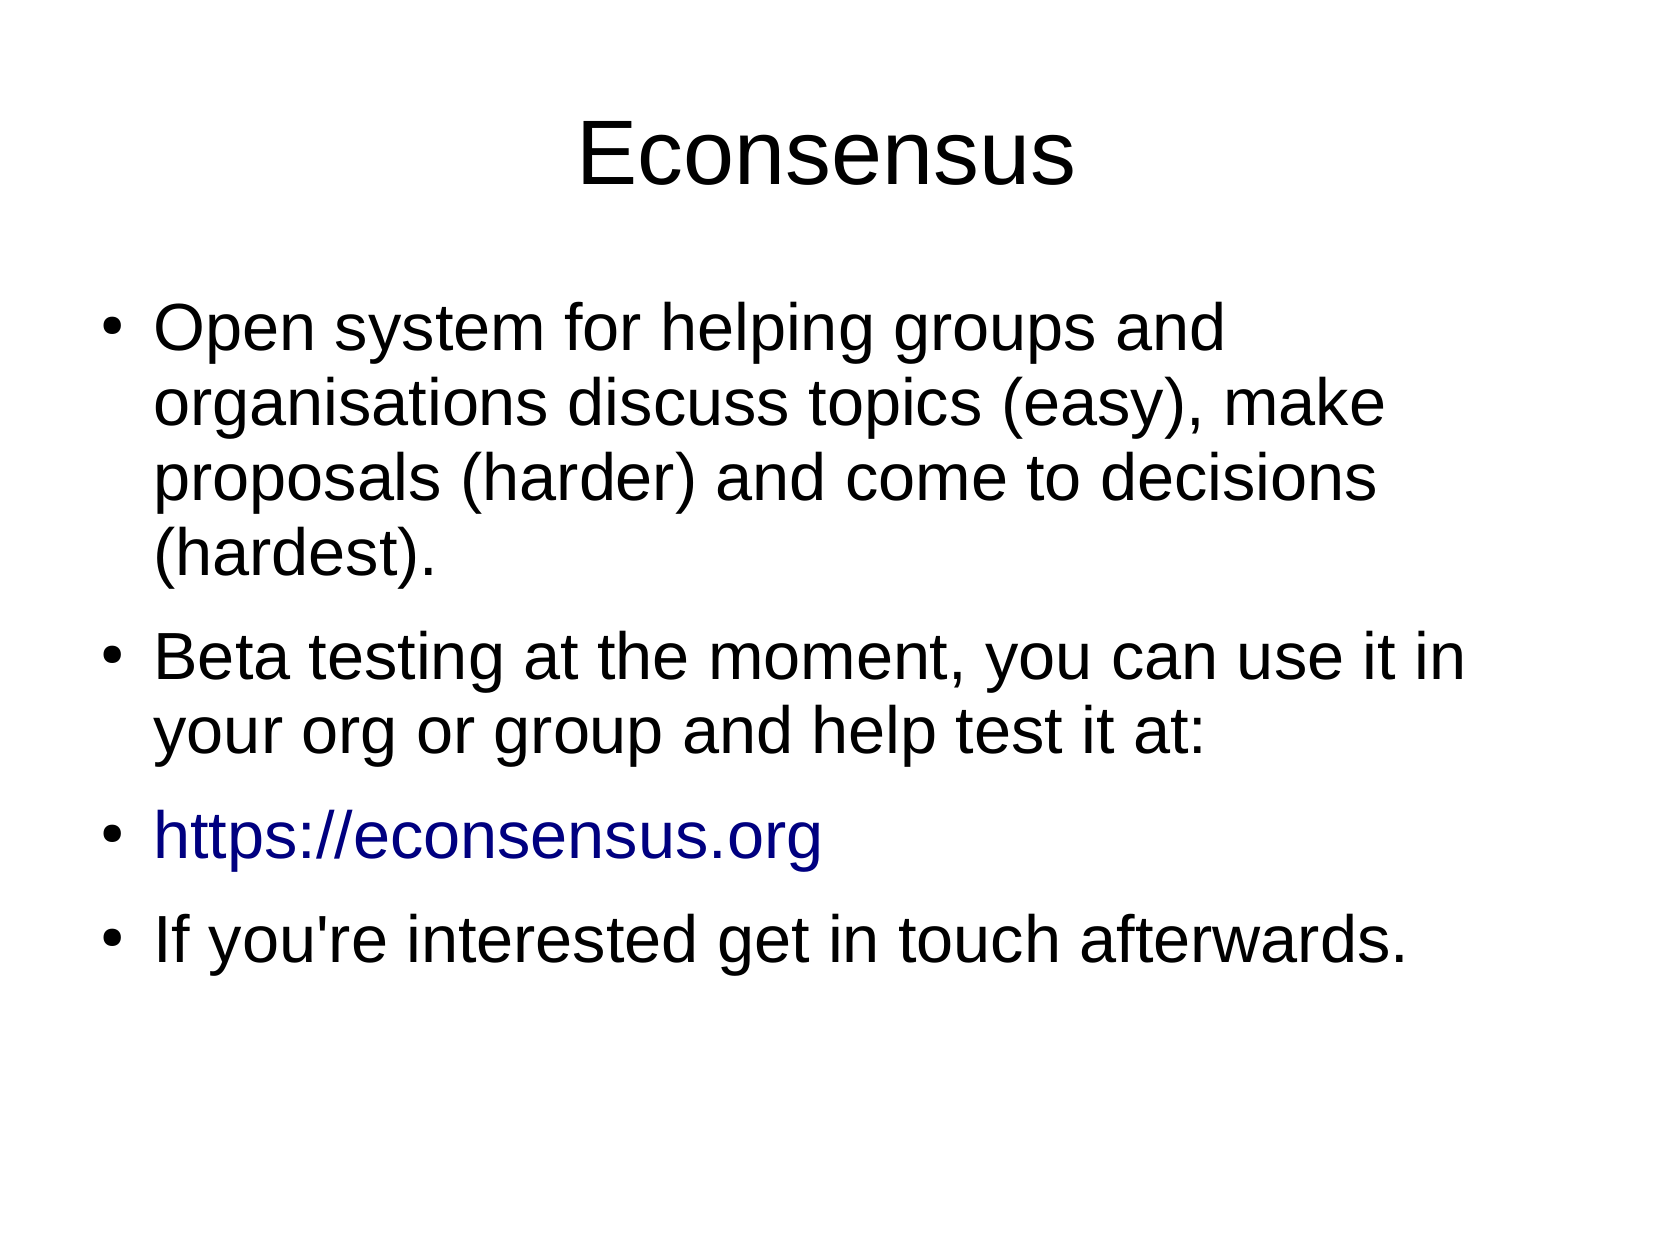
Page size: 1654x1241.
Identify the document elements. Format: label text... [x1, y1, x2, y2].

title Econsensus [82, 49, 1571, 257]
list Open system for helping groups and organisations discuss topics (easy), make proposals (harder) and come to decisions (hardest). Beta testing at the moment, you can use it in your org or group and help test it at: https://econsensus.org If you're interested get in touch afterwards. [82, 290, 1538, 1010]
